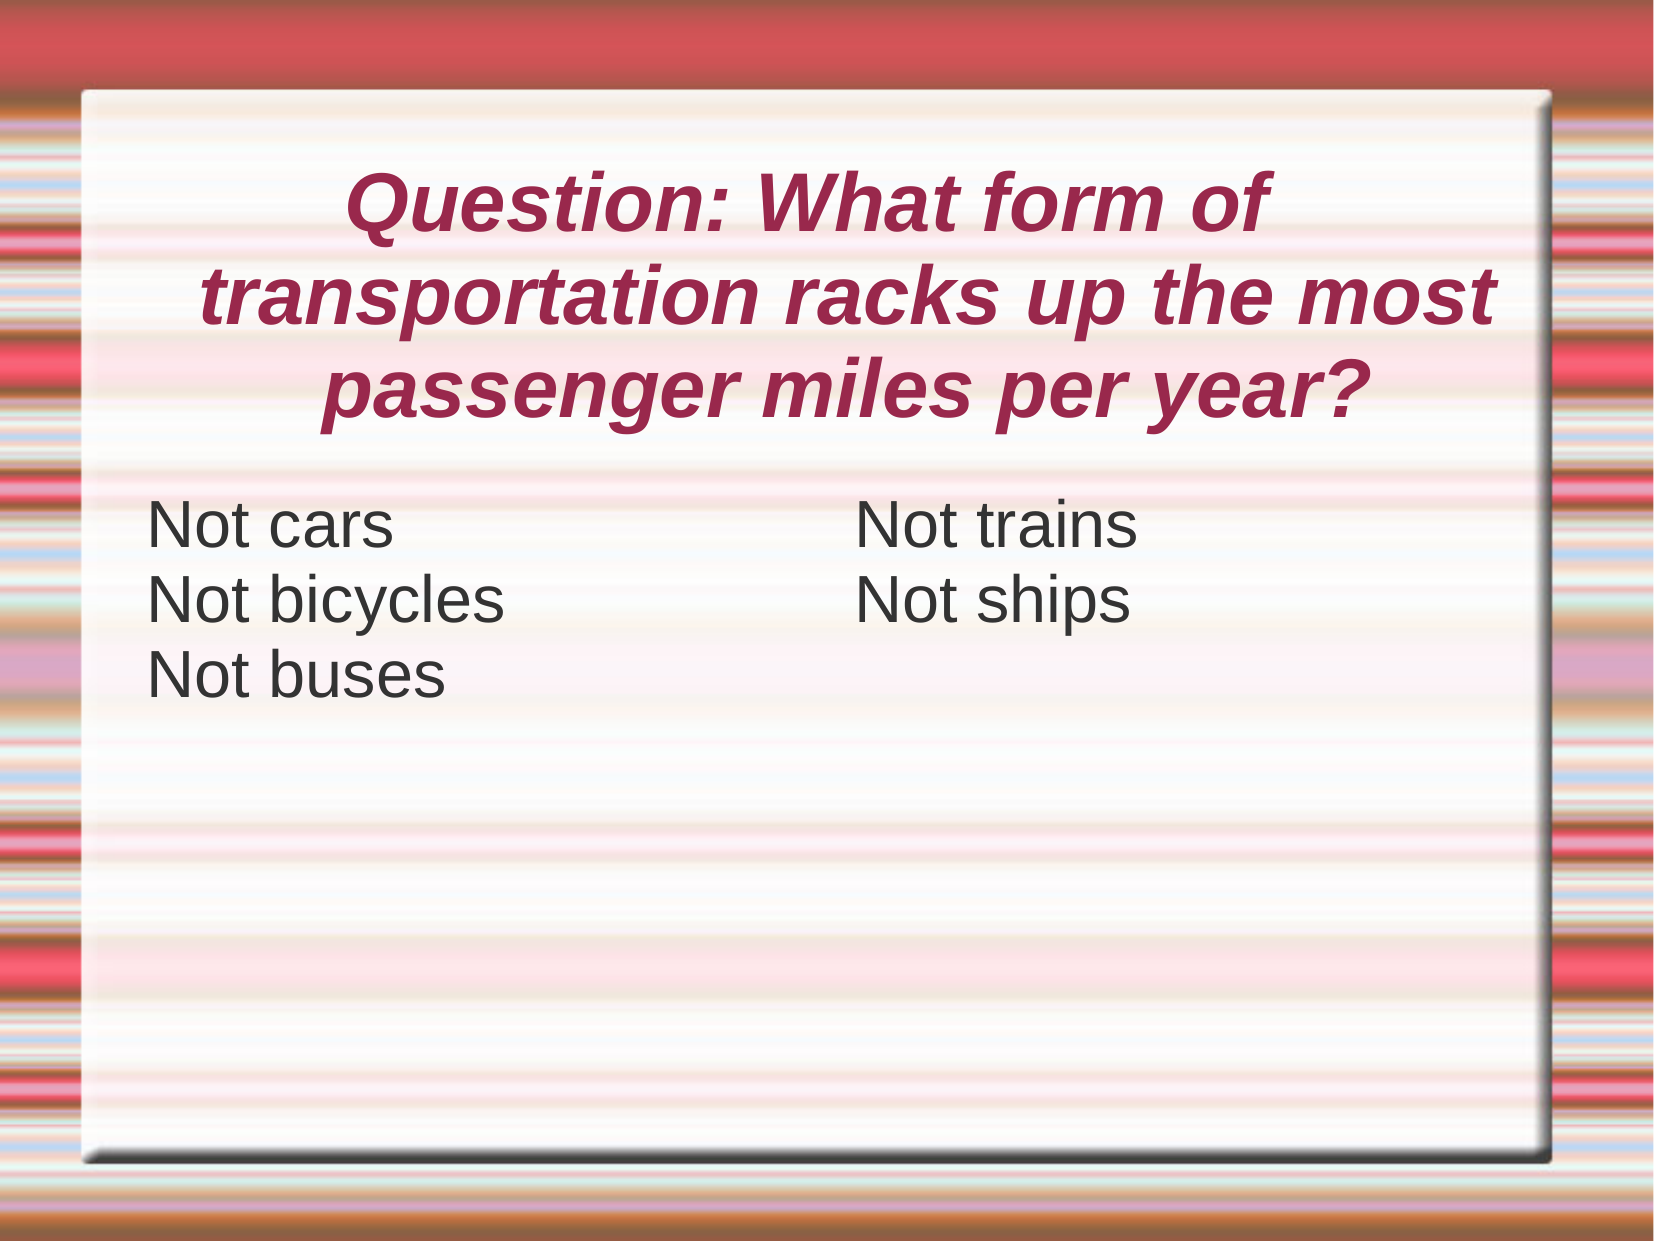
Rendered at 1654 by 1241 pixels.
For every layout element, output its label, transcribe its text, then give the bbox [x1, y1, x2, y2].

list Not cars Not bicycles Not buses [134, 487, 809, 1133]
title Question: What form of transportation racks up the most passenger miles per year? [112, 150, 1525, 442]
list Not trains Not ships [842, 487, 1517, 1133]
picture [0, 0, 1654, 1241]
